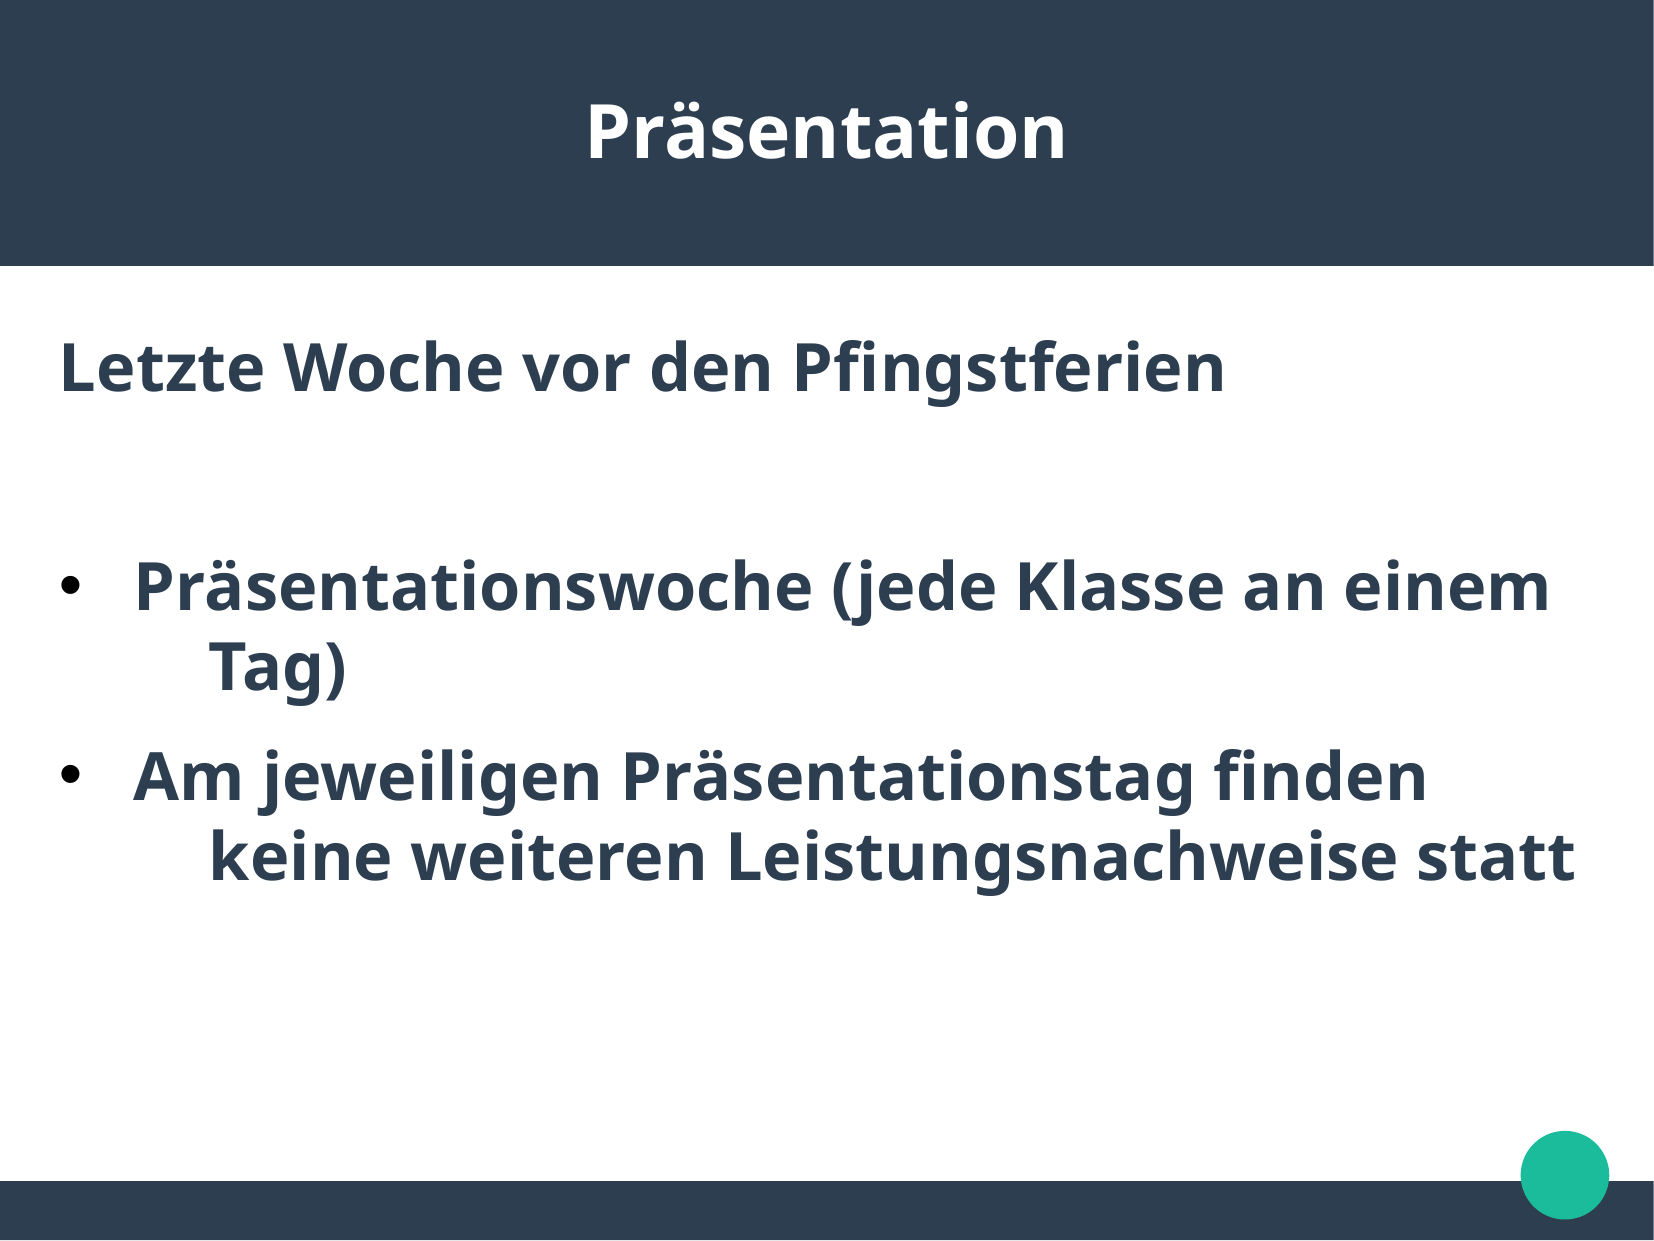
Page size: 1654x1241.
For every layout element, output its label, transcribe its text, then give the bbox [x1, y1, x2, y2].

list Letzte Woche vor den Pfingstferien Präsentationswoche (jede Klasse an einem Tag) Am jeweiligen Präsentationstag finden keine weiteren Leistungsnachweise statt [59, 324, 1595, 1152]
title Präsentation [59, 49, 1595, 207]
